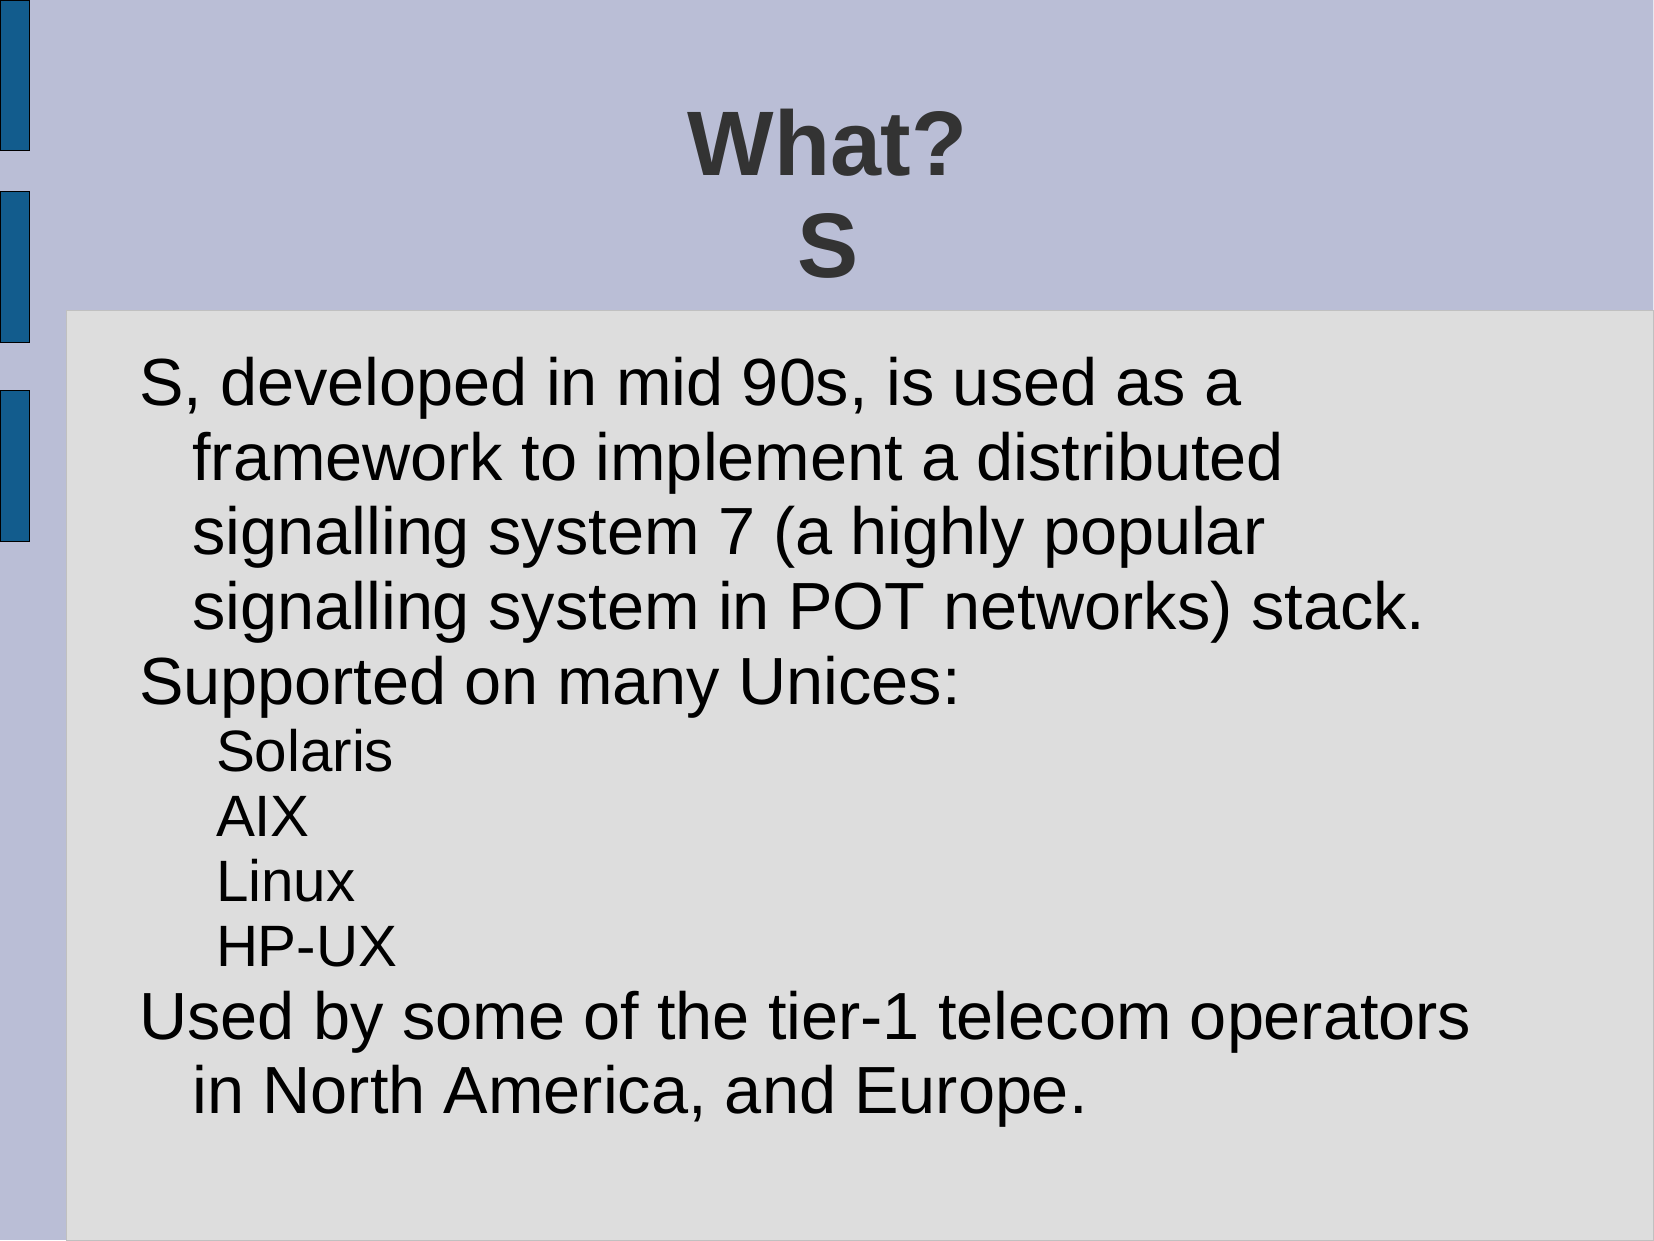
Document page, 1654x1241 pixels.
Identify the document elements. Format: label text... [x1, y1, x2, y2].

title What? S [121, 92, 1534, 298]
list S, developed in mid 90s, is used as a framework to implement a distributed signalling system 7 (a highly popular signalling system in POT networks) stack. Supported on many Unices: Solaris AIX Linux HP-UX Used by some of the tier-1 telecom operators in North America, and Europe. [121, 344, 1534, 1128]
